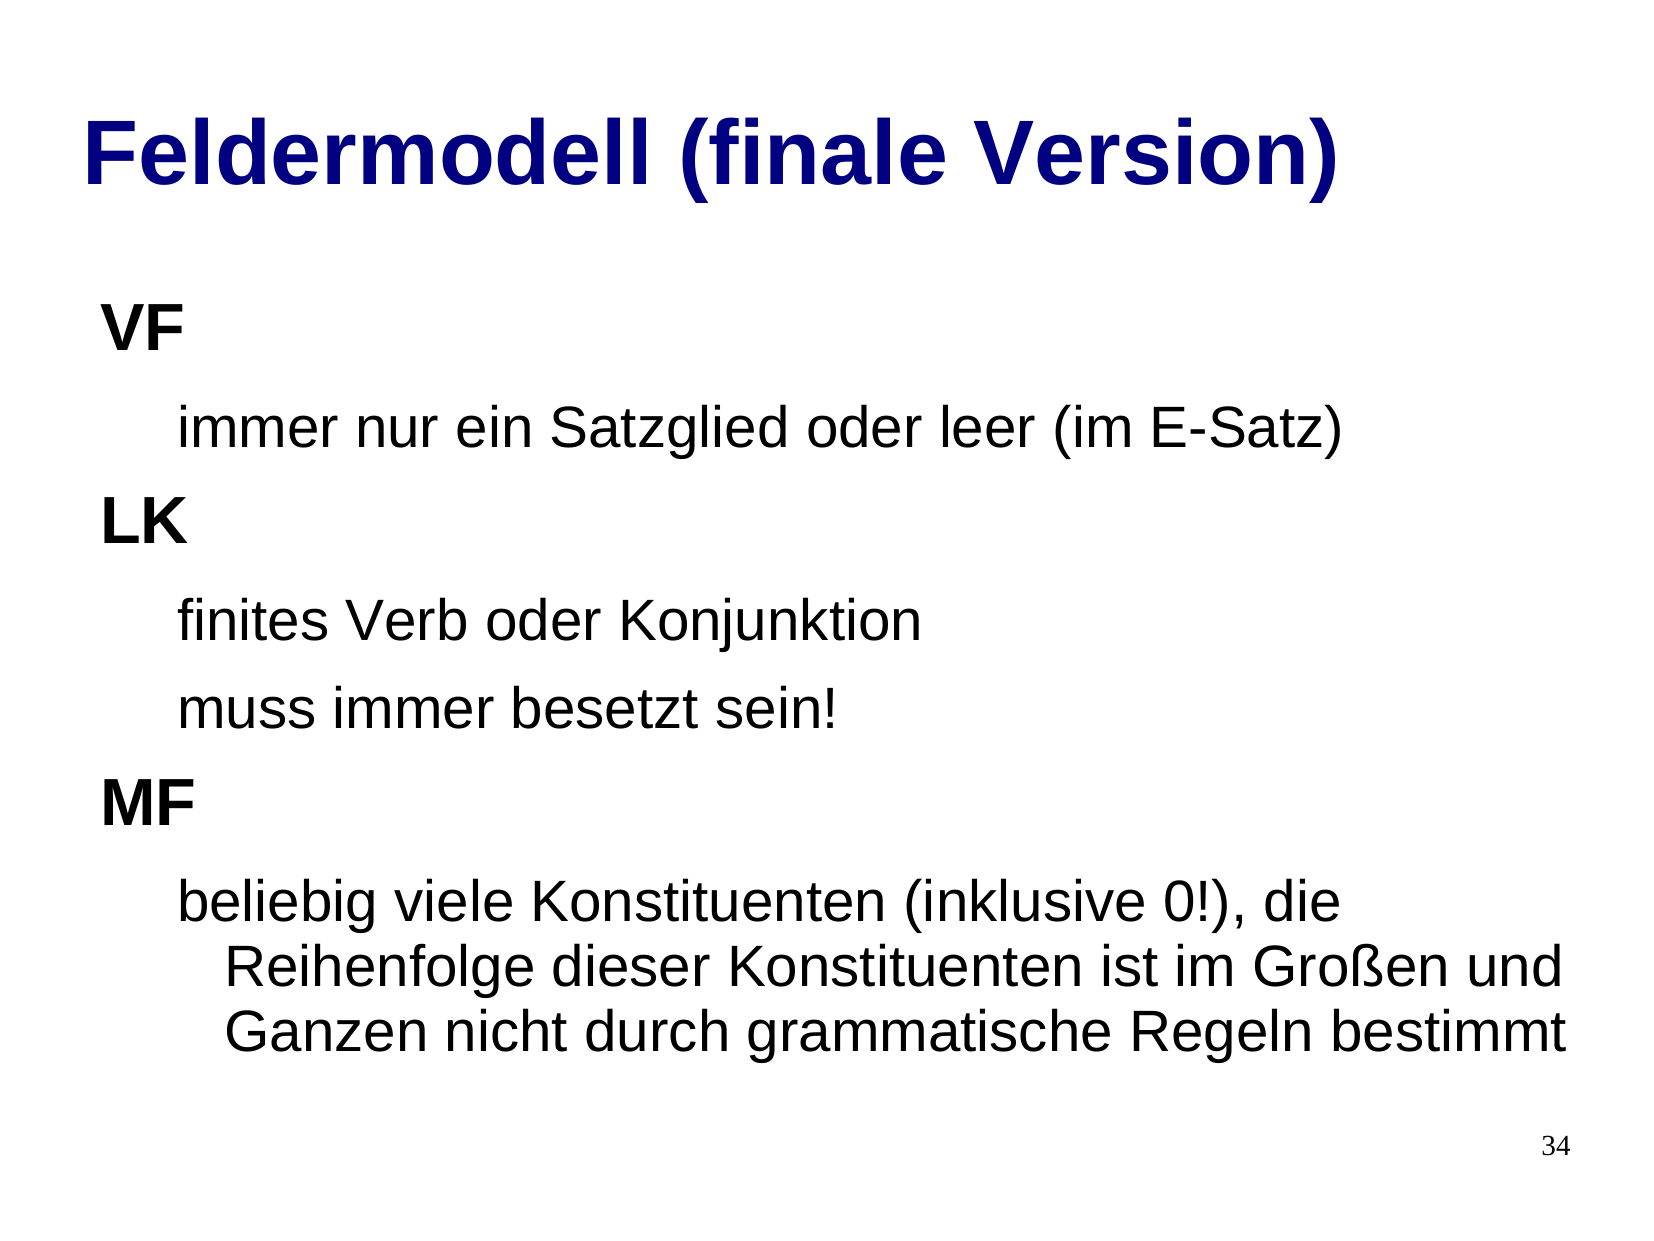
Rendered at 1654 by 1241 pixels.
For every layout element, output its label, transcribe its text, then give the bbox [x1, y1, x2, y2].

list VF immer nur ein Satzglied oder leer (im E-Satz) LK finites Verb oder Konjunktion muss immer besetzt sein! MF beliebig viele Konstituenten (inklusive 0!), die Reihenfolge dieser Konstituenten ist im Großen und Ganzen nicht durch grammatische Regeln bestimmt [82, 290, 1571, 1143]
title Feldermodell (finale Version) [82, 56, 1571, 250]
